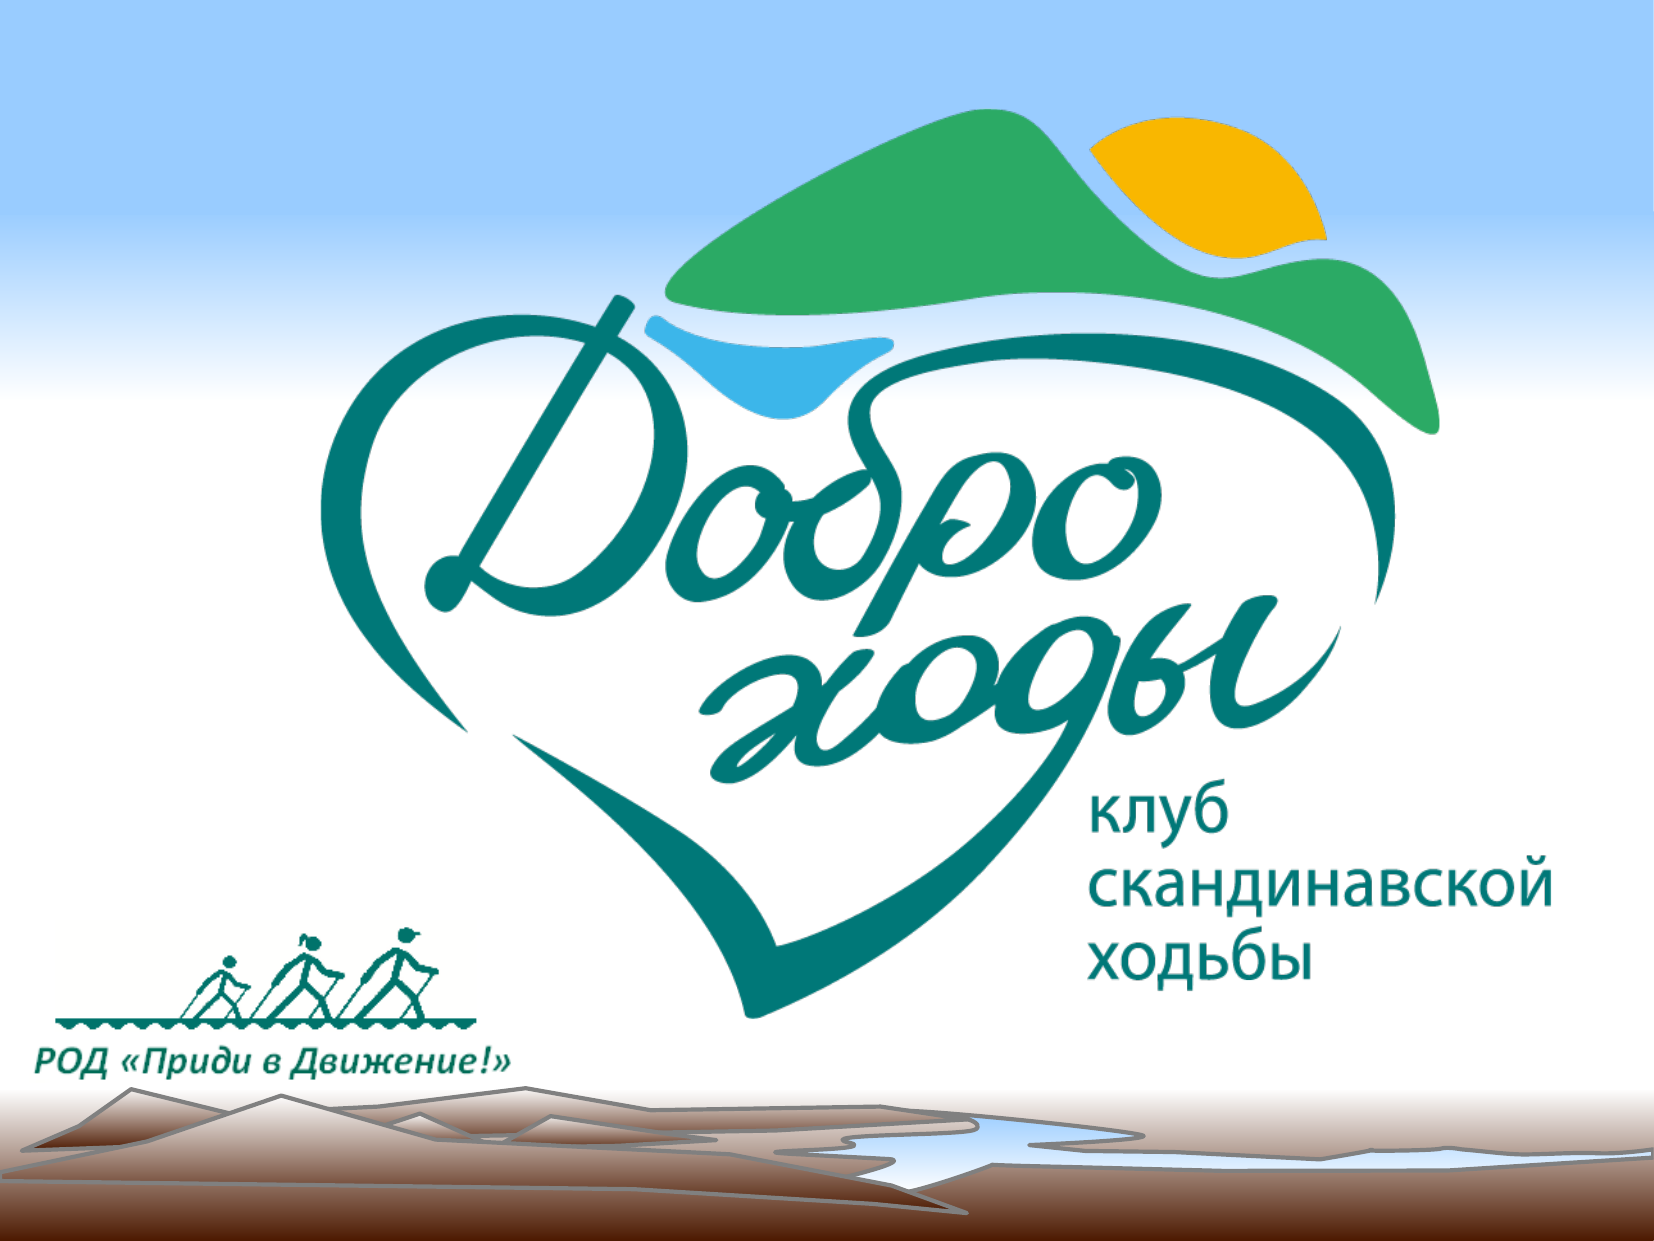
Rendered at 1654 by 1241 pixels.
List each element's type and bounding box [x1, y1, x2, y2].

picture [29, 31, 1577, 1093]
